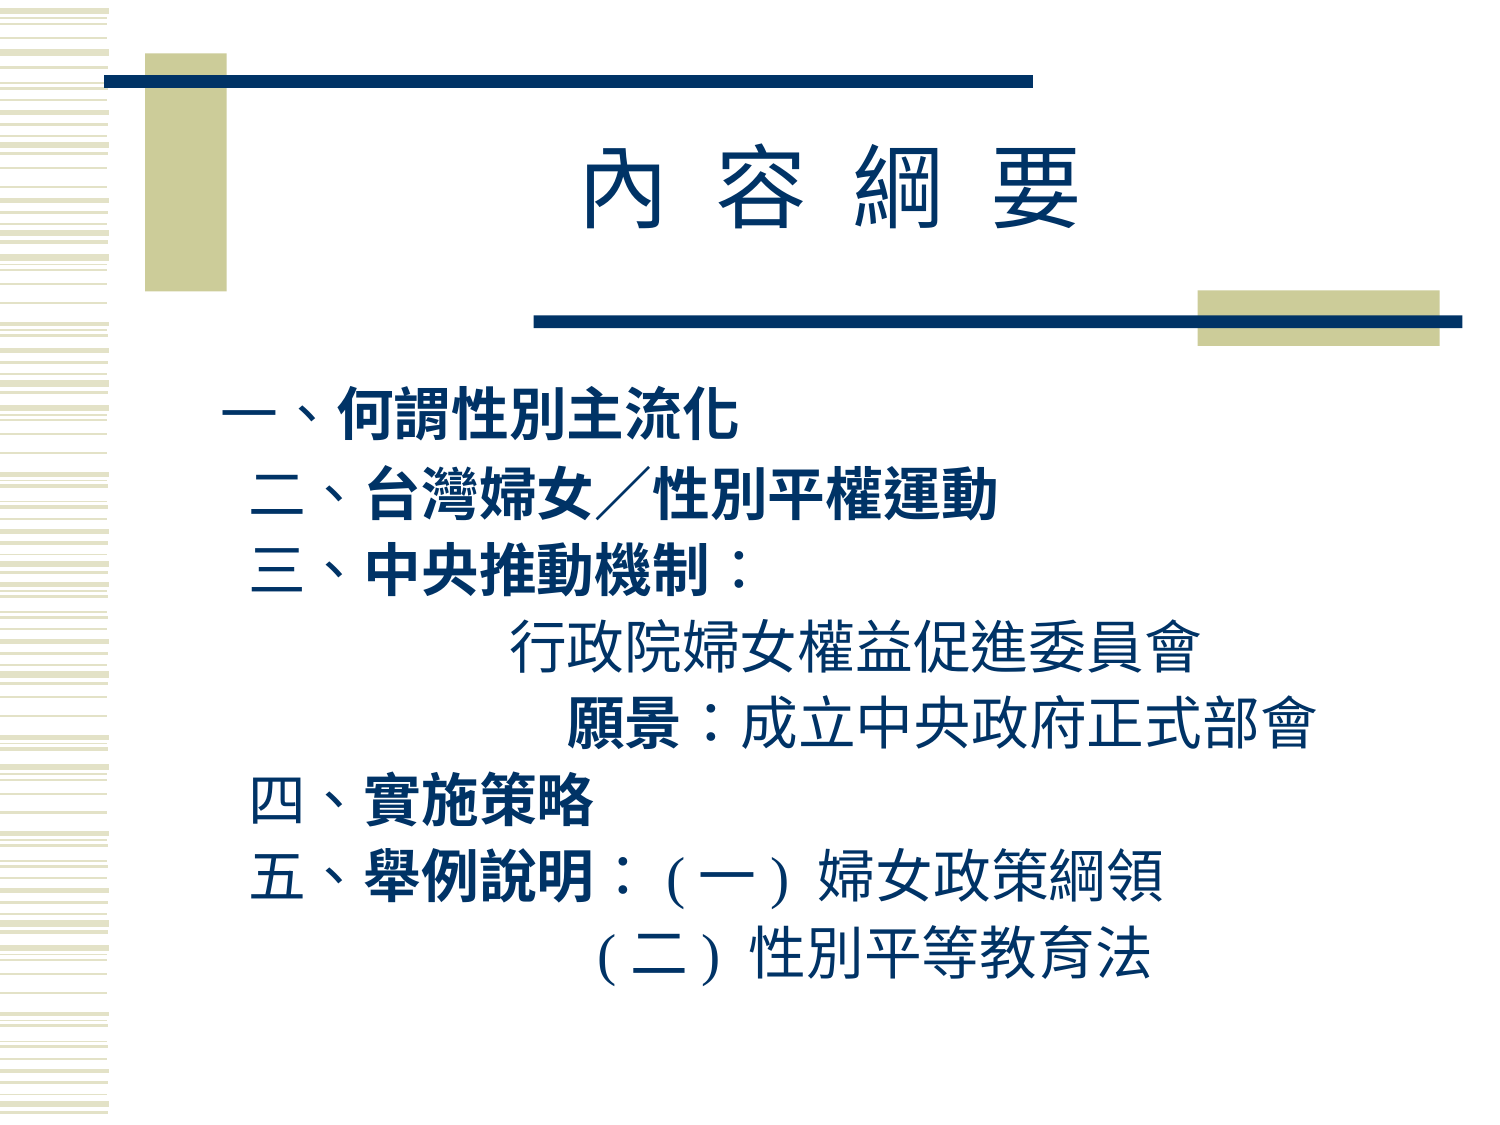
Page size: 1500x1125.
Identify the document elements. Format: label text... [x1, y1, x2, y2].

title 內 容 綱 要 [225, 99, 1436, 288]
list 一、何謂性別主流化 二、台灣婦女／性別平權運動 三、中央推動機制： 行政院婦女權益促進委員會 願景：成立中央政府正式部會 四、實施策略 五、舉例說明：(一) 婦女政策綱領 (二) 性別平等教育法 [132, 363, 1439, 1000]
